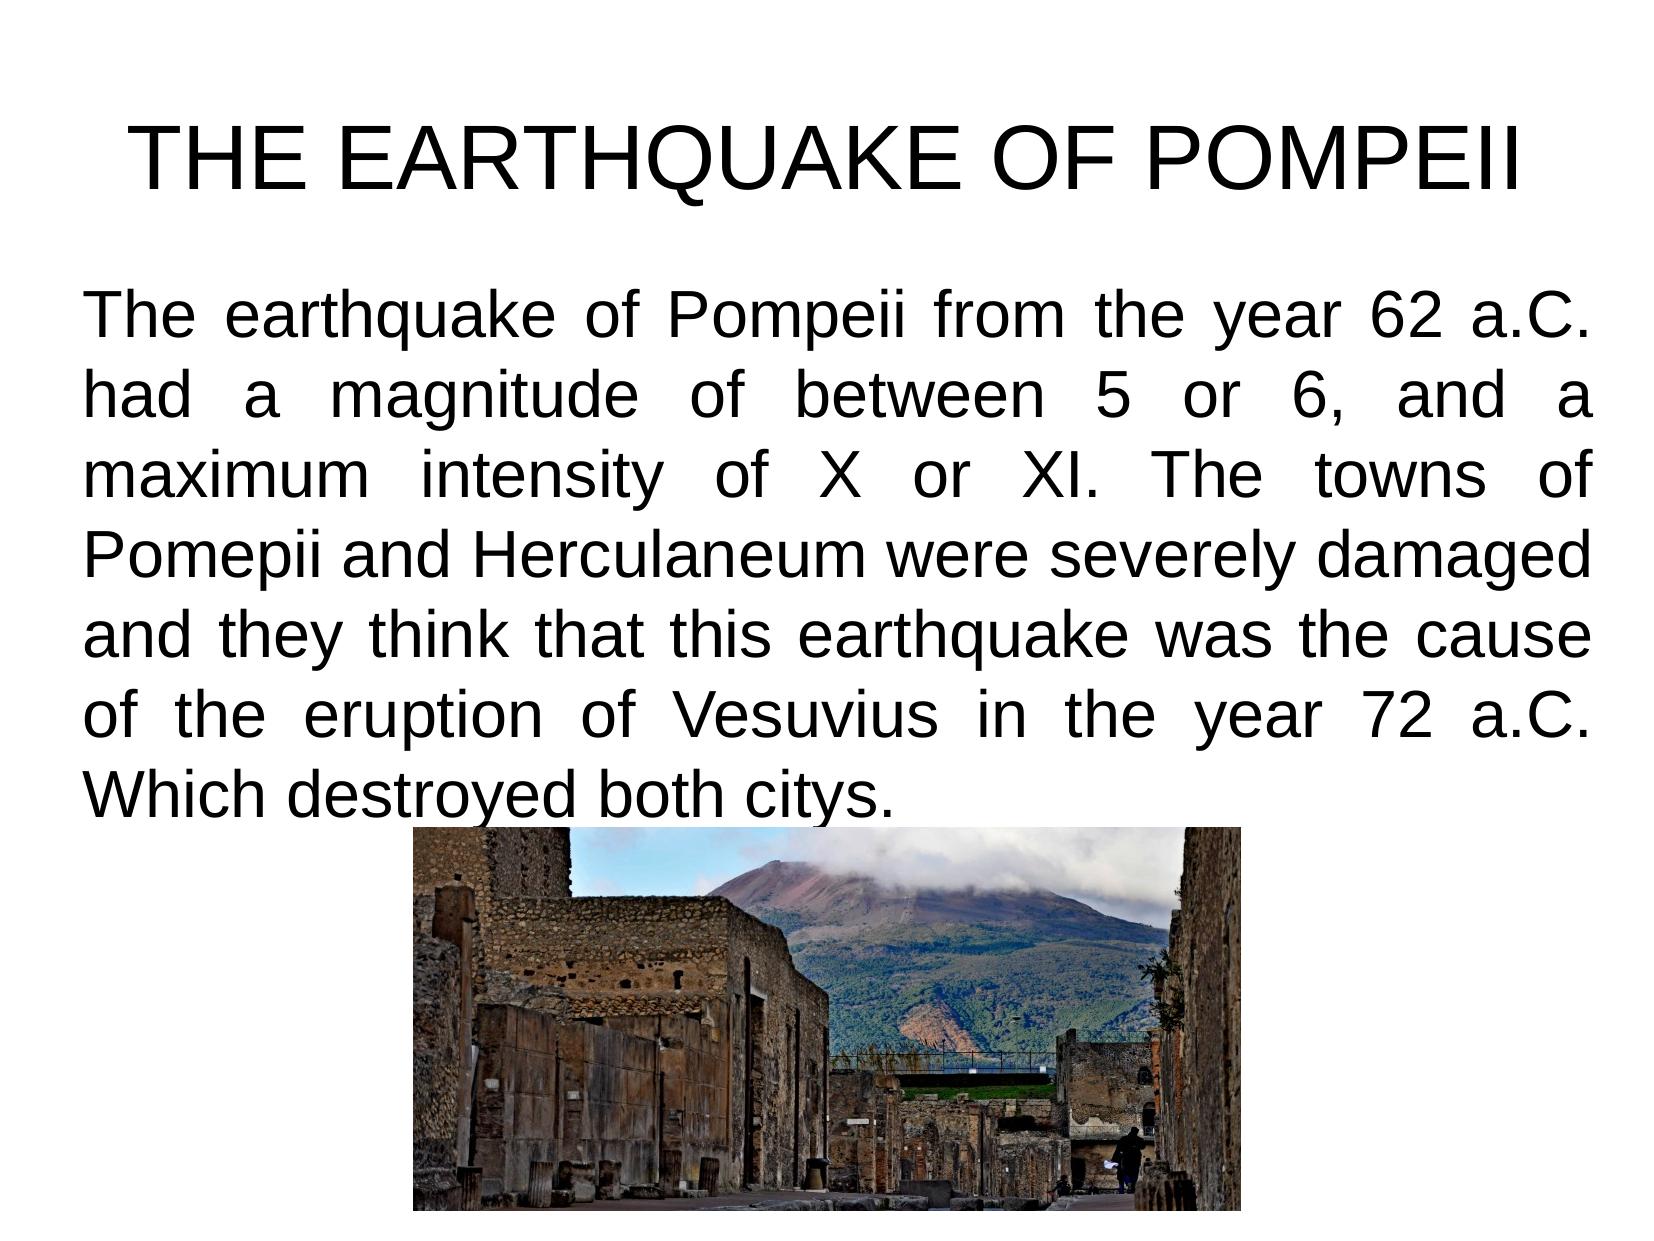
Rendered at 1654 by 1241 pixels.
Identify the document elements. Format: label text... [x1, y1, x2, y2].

picture [413, 827, 1241, 1211]
subtitle The earthquake of Pompeii from the year 62 a.C. had a magnitude of between 5 or 6, and a maximum intensity of X or XI. The towns of Pomepii and Herculaneum were severely damaged and they think that this earthquake was the cause of the eruption of Vesuvius in the year 72 a.C. Which destroyed both citys. [82, 0, 1595, 1102]
